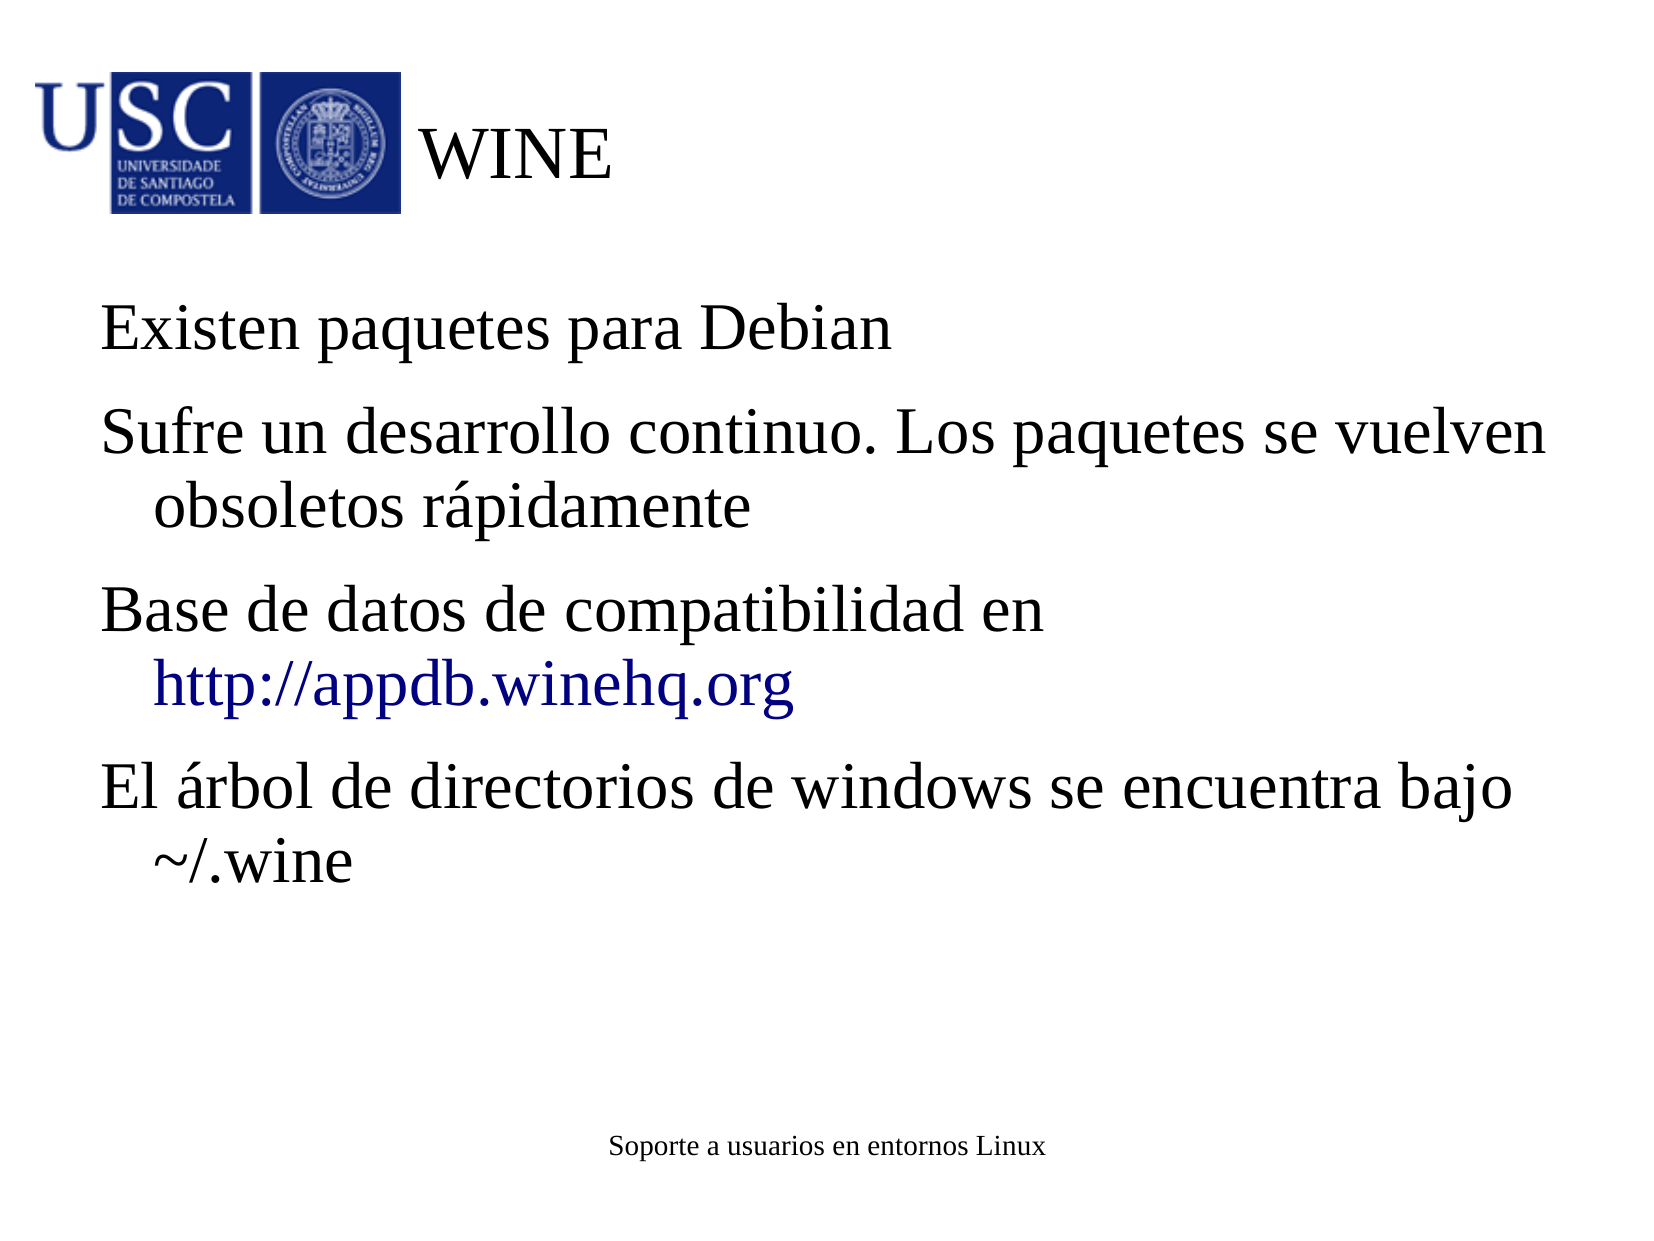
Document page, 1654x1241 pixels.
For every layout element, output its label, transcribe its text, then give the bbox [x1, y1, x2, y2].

picture [35, 72, 401, 214]
title WINE [418, 49, 1571, 257]
list Existen paquetes para Debian Sufre un desarrollo continuo. Los paquetes se vuelven obsoletos rápidamente Base de datos de compatibilidad en http://appdb.winehq.org El árbol de directorios de windows se encuentra bajo ~/.wine [82, 290, 1571, 1109]
